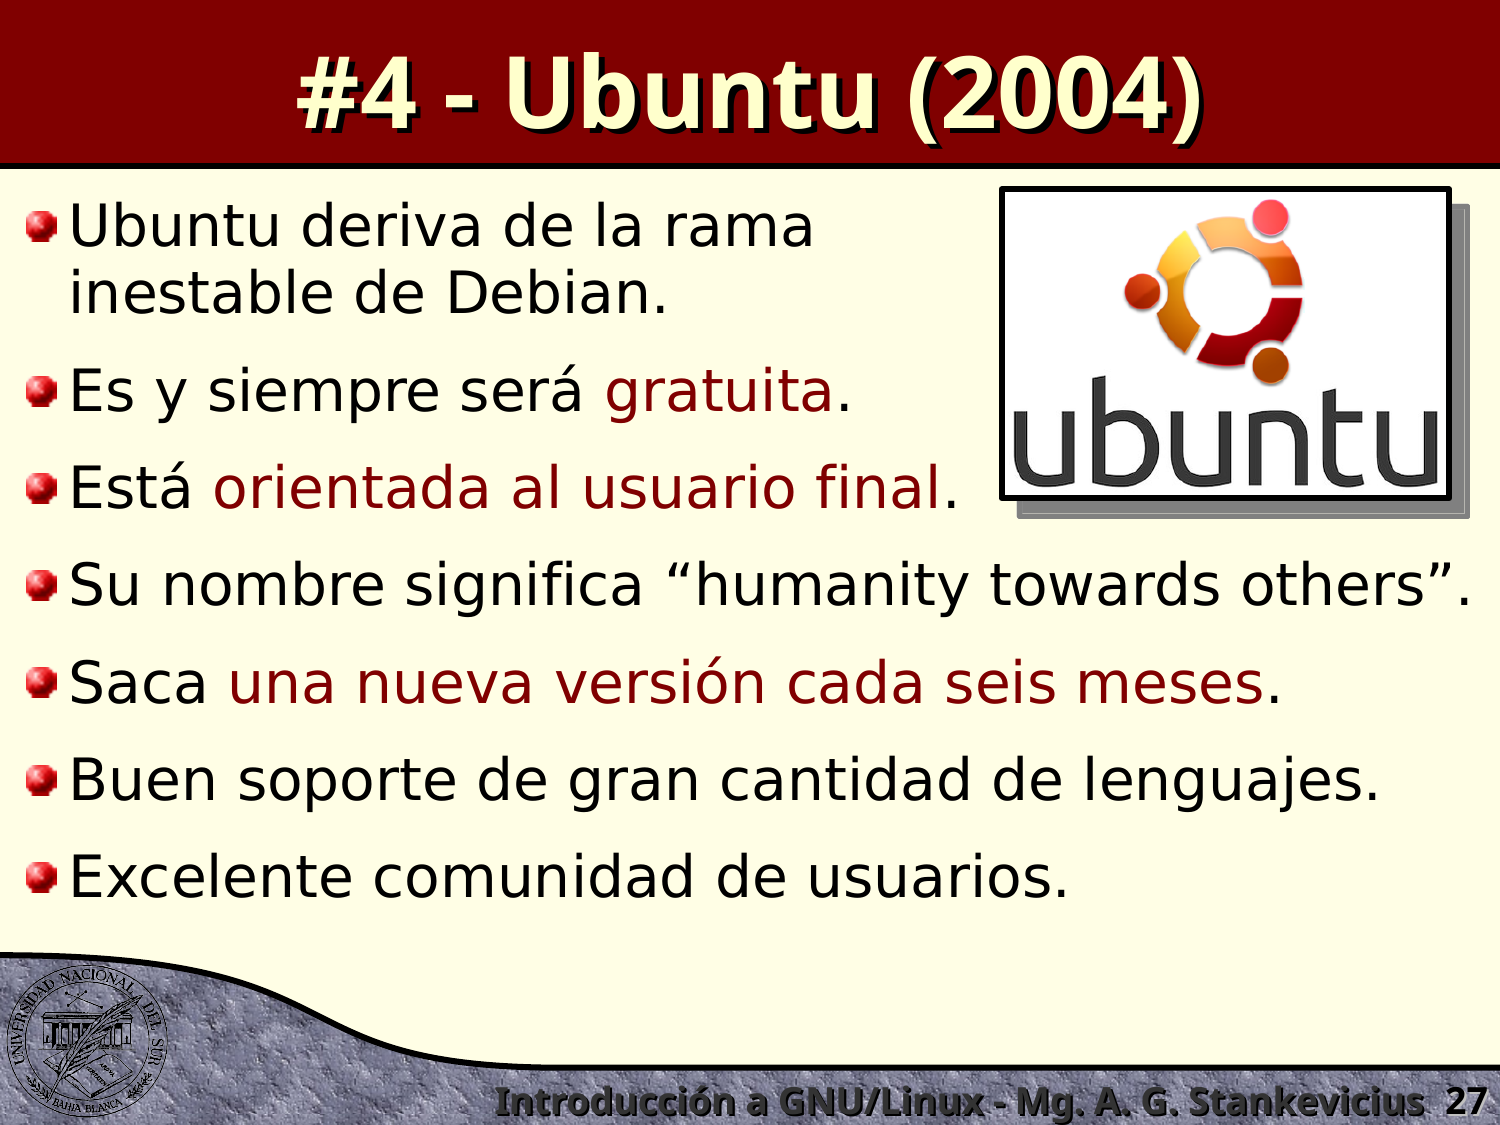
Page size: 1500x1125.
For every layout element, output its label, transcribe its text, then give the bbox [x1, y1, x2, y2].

list Ubuntu deriva de la rama inestable de Debian. Es y siempre será gratuita. Está orientada al usuario final. Su nombre significa “humanity towards others”. Saca una nueva versión cada seis meses. Buen soporte de gran cantidad de lenguajes. Excelente comunidad de usuarios. [11, 192, 1486, 935]
title #4 - Ubuntu (2004) [15, 12, 1485, 153]
picture [0, 956, 1500, 1125]
picture [1059, 1100, 1065, 1110]
picture [1004, 192, 1447, 496]
